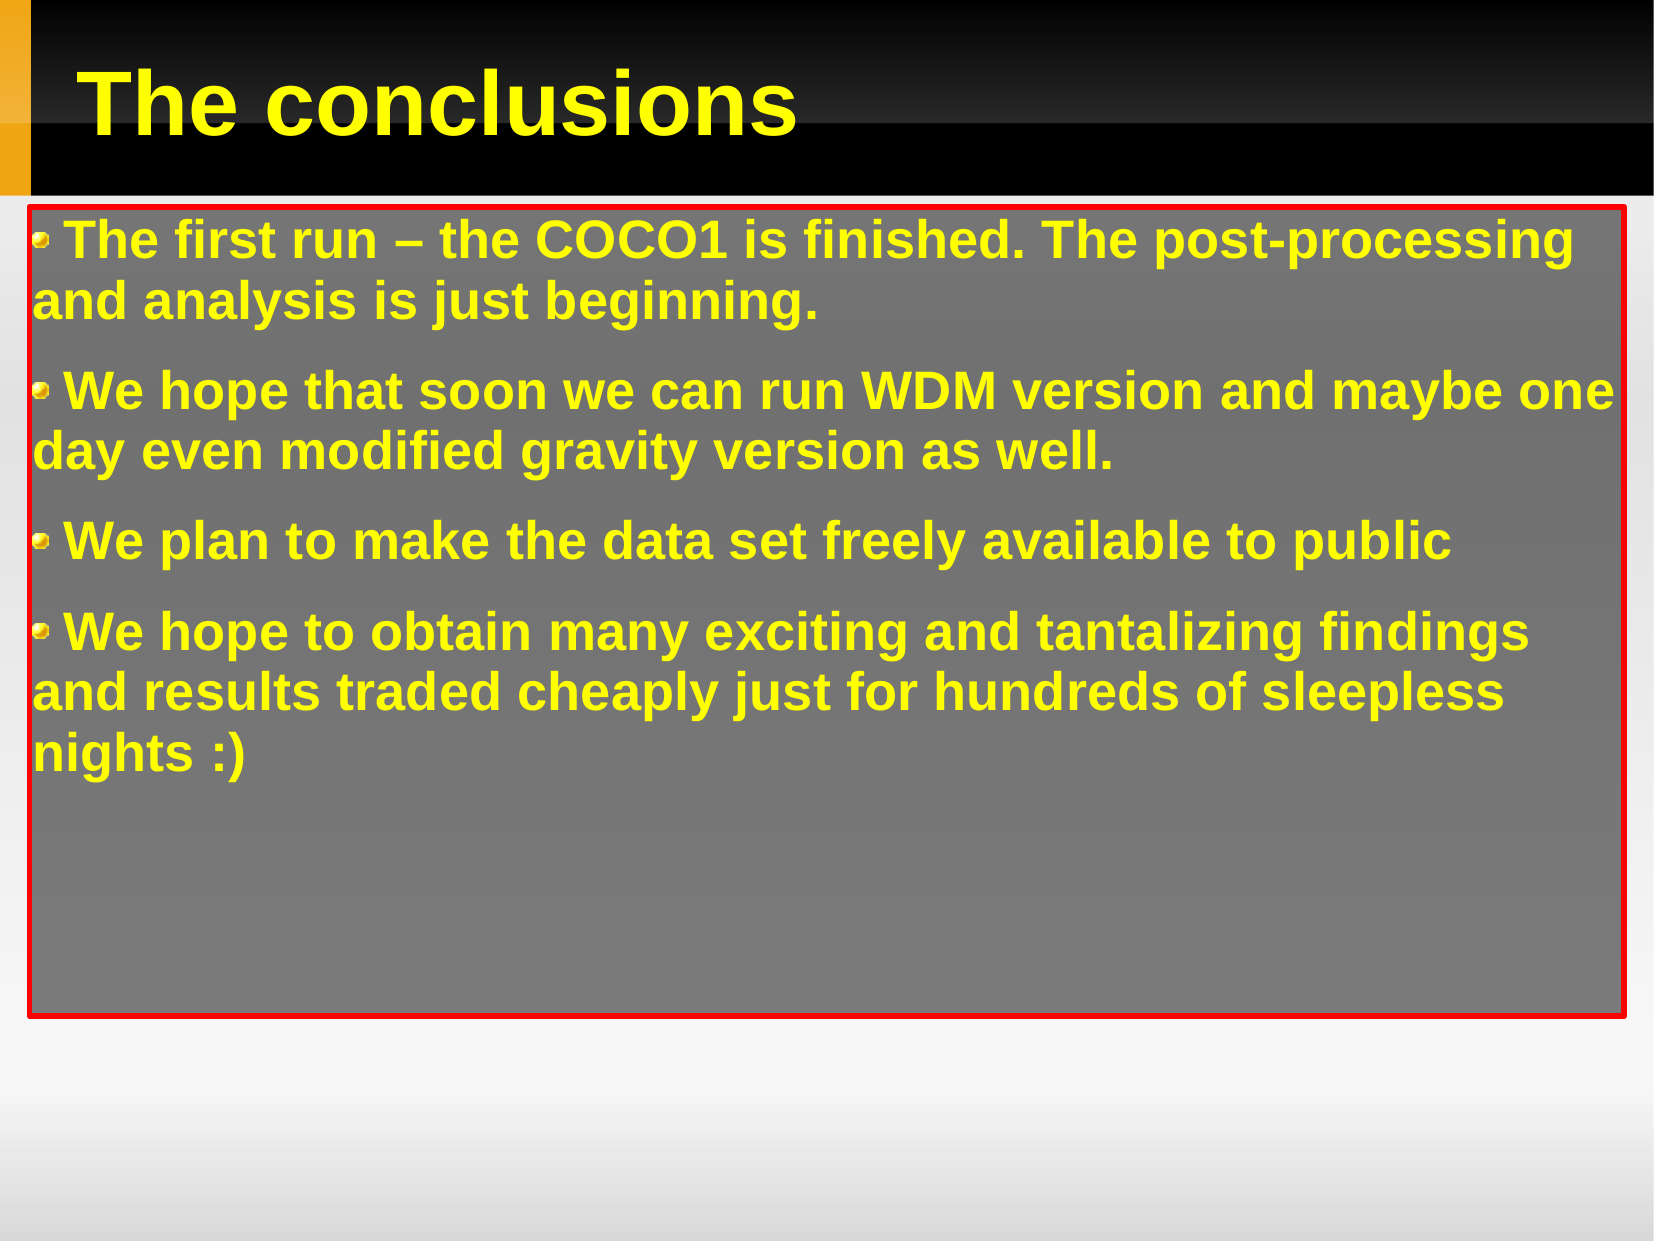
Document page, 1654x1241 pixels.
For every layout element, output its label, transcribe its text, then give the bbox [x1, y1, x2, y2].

title The conclusions [76, 0, 1565, 204]
list The first run – the COCO1 is finished. The post-processing and analysis is just beginning. We hope that soon we can run WDM version and maybe one day even modified gravity version as well. We plan to make the data set freely available to public We hope to obtain many exciting and tantalizing findings and results traded cheaply just for hundreds of sleepless nights :) [29, 206, 1625, 1017]
picture [0, 0, 1654, 1241]
